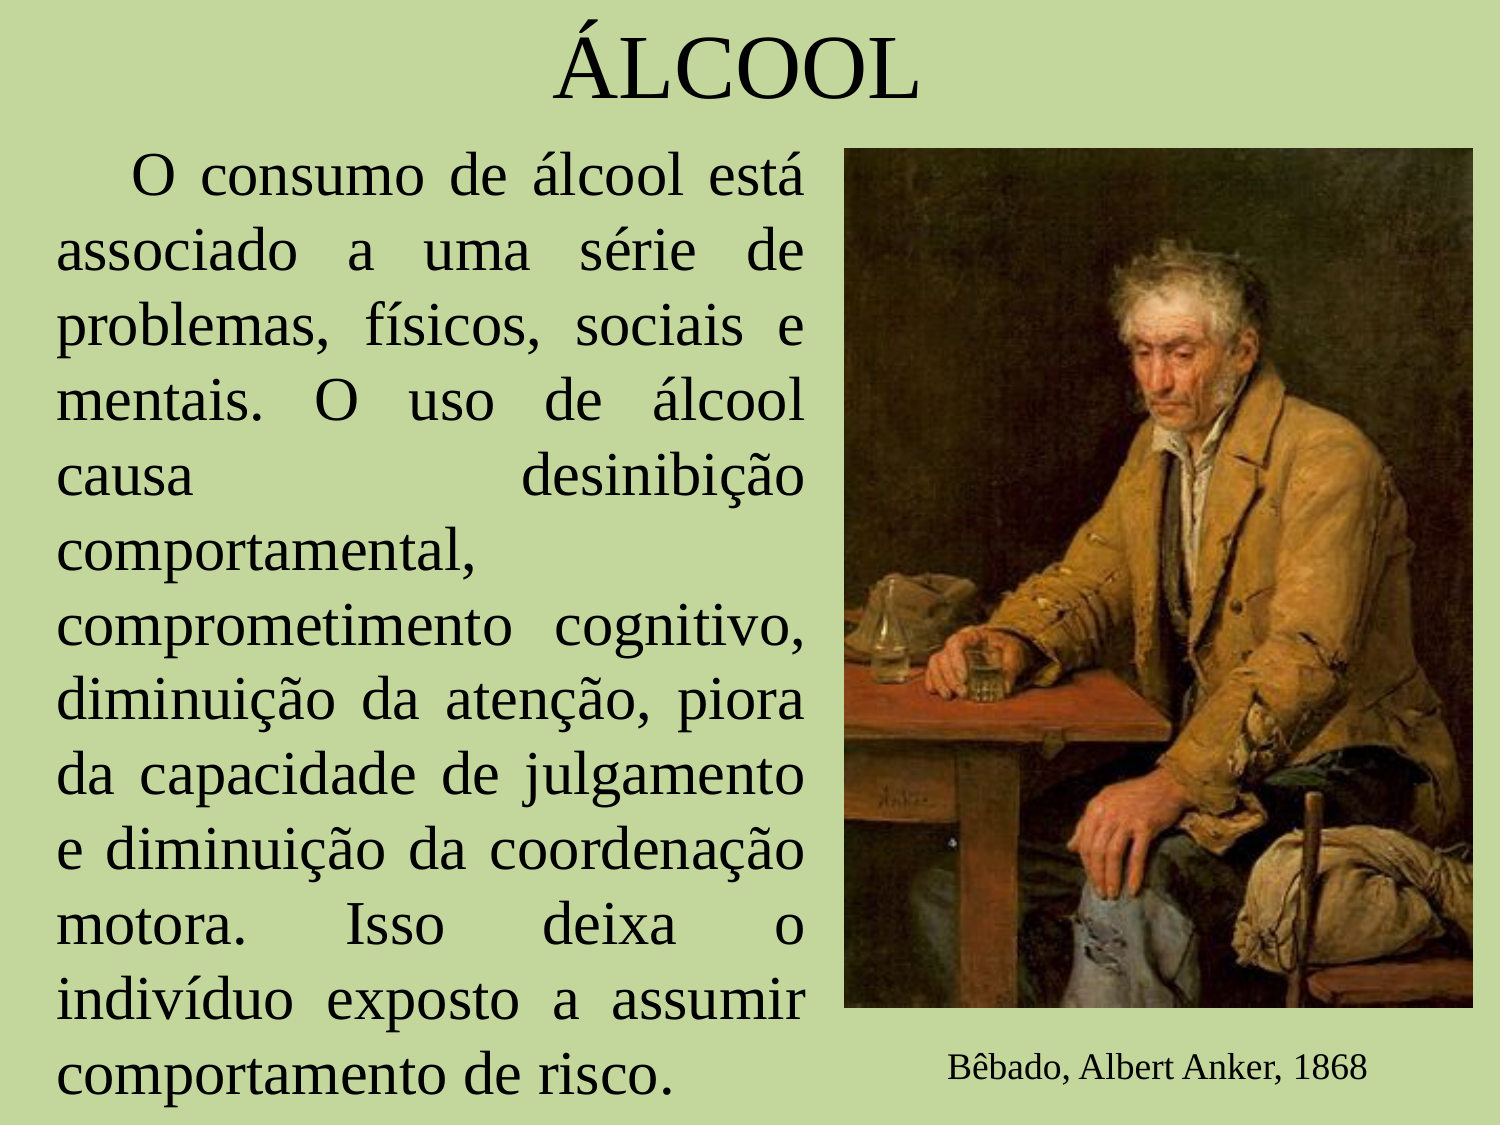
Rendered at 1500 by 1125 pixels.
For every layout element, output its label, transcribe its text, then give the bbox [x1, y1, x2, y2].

text_box ÁLCOOL [88, 0, 1388, 125]
picture [844, 148, 1473, 1008]
text_box O consumo de álcool está associado a uma série de problemas, físicos, sociais e mentais. O uso de álcool causa desinibição comportamental, comprometimento cognitivo, diminuição da atenção, piora da capacidade de julgamento e diminuição da coordenação motora. Isso deixa o indivíduo exposto a assumir comportamento de risco. [41, 125, 821, 1115]
text_box Bêbado, Albert Anker, 1868 [844, 1034, 1471, 1095]
